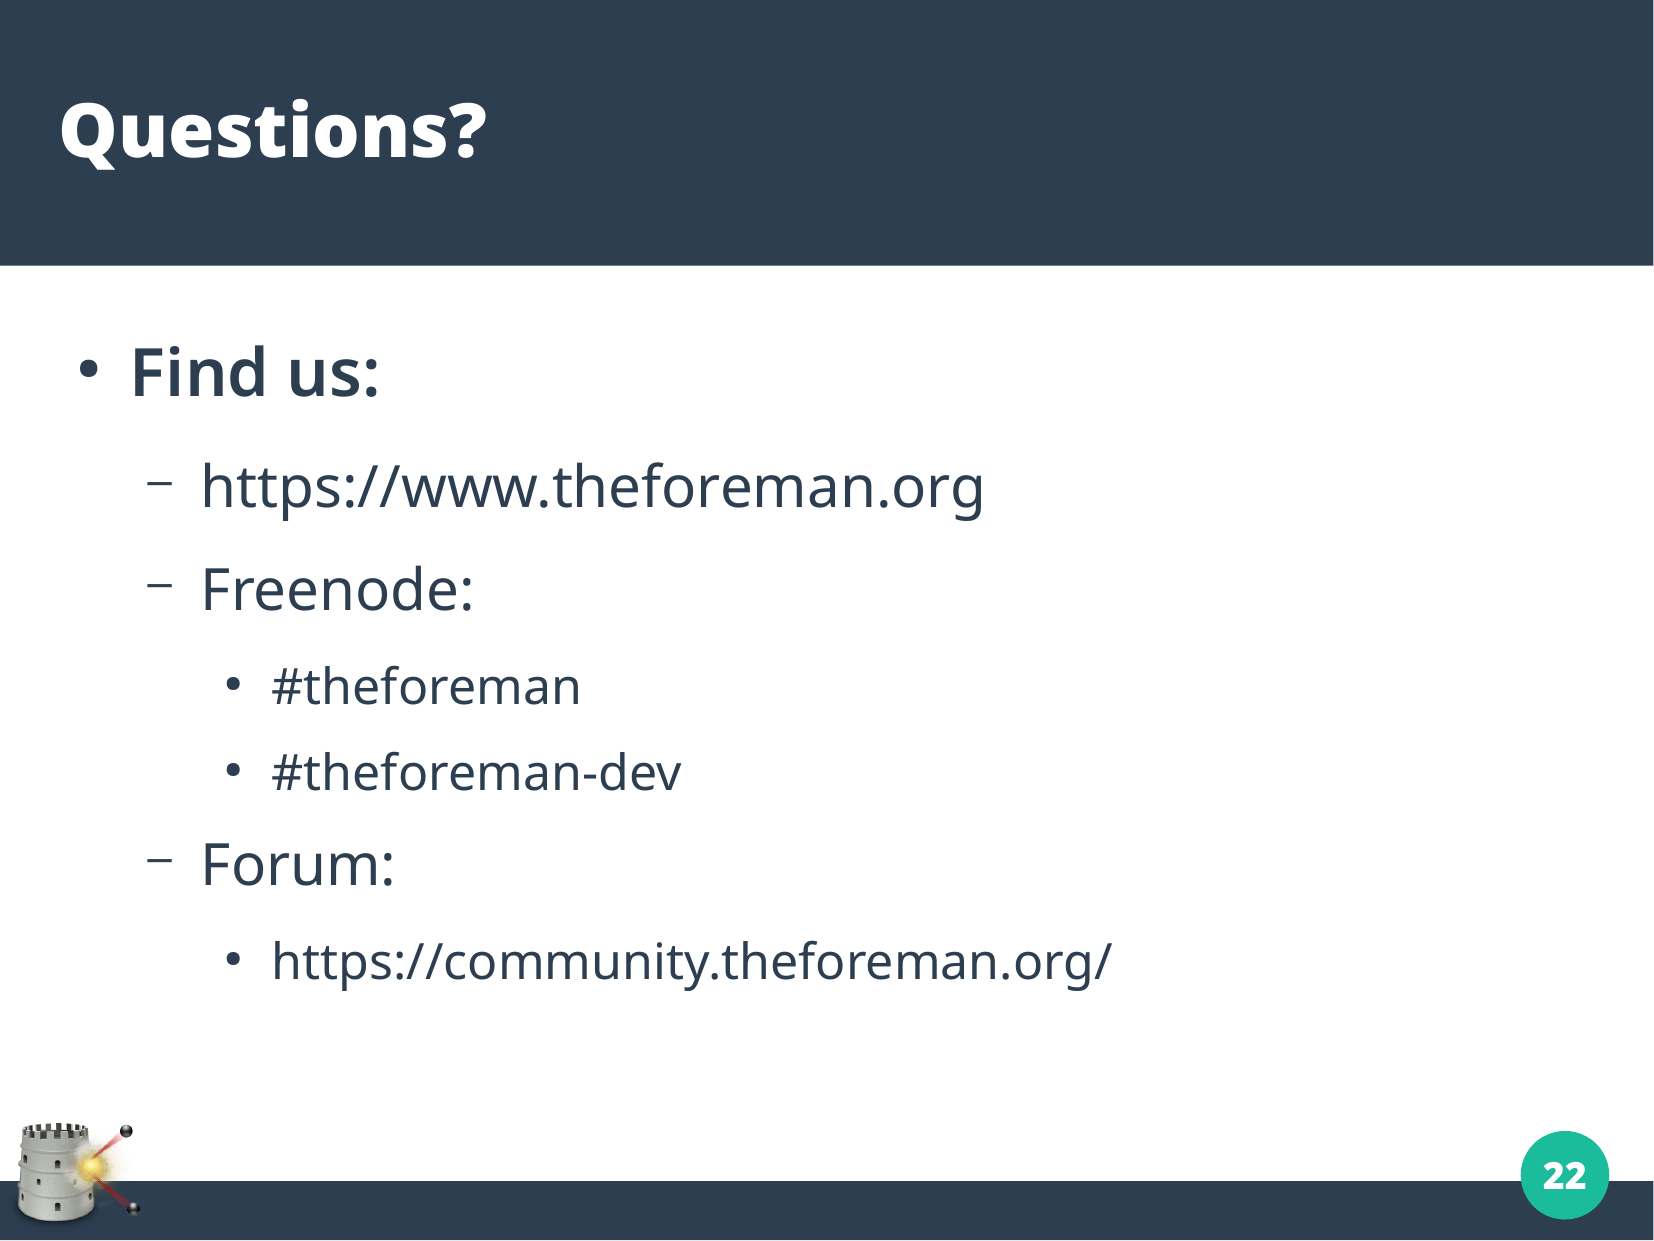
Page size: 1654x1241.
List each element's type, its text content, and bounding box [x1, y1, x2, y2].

picture [5, 1104, 148, 1241]
title Questions? [59, 49, 1595, 207]
list Find us: https://www.theforeman.org Freenode: #theforeman #theforeman-dev Forum: https://community.theforeman.org/ [59, 324, 1595, 1152]
